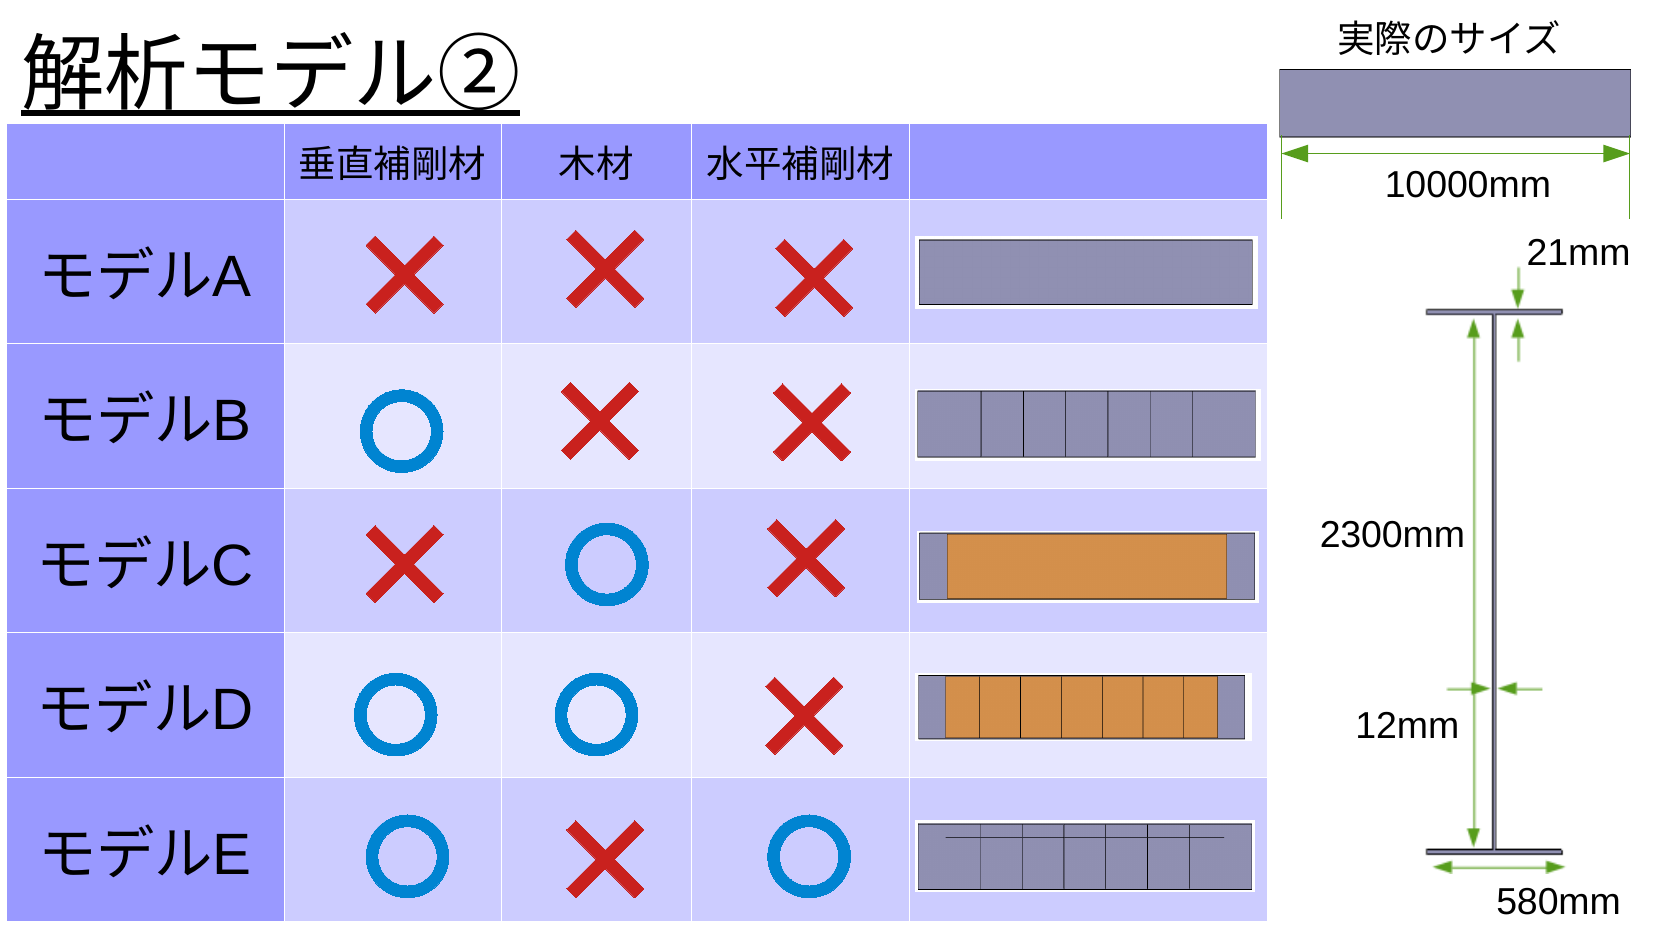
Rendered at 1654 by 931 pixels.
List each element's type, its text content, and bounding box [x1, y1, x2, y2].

text_box 12mm [1340, 696, 1495, 754]
text_box 580mm [1481, 873, 1642, 931]
picture [915, 236, 1258, 309]
table_cell [502, 633, 691, 777]
table_header [910, 124, 1267, 199]
text_box [765, 677, 843, 755]
text_box [360, 389, 444, 473]
table_cell [502, 200, 691, 343]
picture [915, 820, 1255, 892]
table_cell モデルD [7, 633, 284, 777]
table_cell [692, 489, 909, 632]
text_box [773, 383, 851, 461]
table_cell [910, 489, 1267, 632]
text_box [767, 519, 845, 597]
table_cell [910, 200, 1267, 343]
text_box 実際のサイズ [1322, 1, 1583, 71]
table_cell モデルE [7, 778, 284, 921]
picture [1275, 65, 1637, 142]
table_cell [910, 633, 1267, 777]
text_box [366, 814, 449, 898]
text_box [775, 239, 853, 317]
table_cell [692, 344, 909, 488]
table_cell [692, 633, 909, 777]
text_box [555, 673, 638, 756]
table_cell [502, 778, 691, 921]
text_box [561, 382, 639, 460]
text_box [366, 525, 444, 603]
picture [915, 389, 1261, 461]
text_box [366, 236, 444, 314]
table_cell [910, 344, 1267, 488]
table_cell [502, 489, 691, 632]
text_box [566, 820, 644, 898]
text_box 10000mm [1370, 155, 1583, 213]
text_box [767, 814, 851, 898]
table_header 水平補剛材 [692, 124, 909, 199]
table_cell モデルB [7, 344, 284, 488]
table_header [7, 124, 284, 199]
table_cell [502, 344, 691, 488]
table_cell [285, 200, 501, 343]
table_cell [692, 778, 909, 921]
text_box 21mm [1511, 224, 1654, 282]
table_cell モデルA [7, 200, 284, 343]
text_box 2300mm [1305, 505, 1483, 563]
table_cell [285, 633, 501, 777]
text_box [565, 523, 649, 606]
table_cell [285, 778, 501, 921]
table_cell [910, 778, 1267, 921]
table_cell モデルC [7, 489, 284, 632]
table_header 木材 [502, 124, 691, 199]
table_cell [285, 489, 501, 632]
table_cell [285, 344, 501, 488]
table_cell [692, 200, 909, 343]
picture [915, 673, 1252, 742]
picture [917, 531, 1259, 603]
text_box 解析モデル② [6, 0, 668, 123]
text_box [566, 230, 644, 308]
text_box [354, 673, 438, 756]
table_header 垂直補剛材 [285, 124, 501, 199]
picture [1423, 259, 1571, 874]
